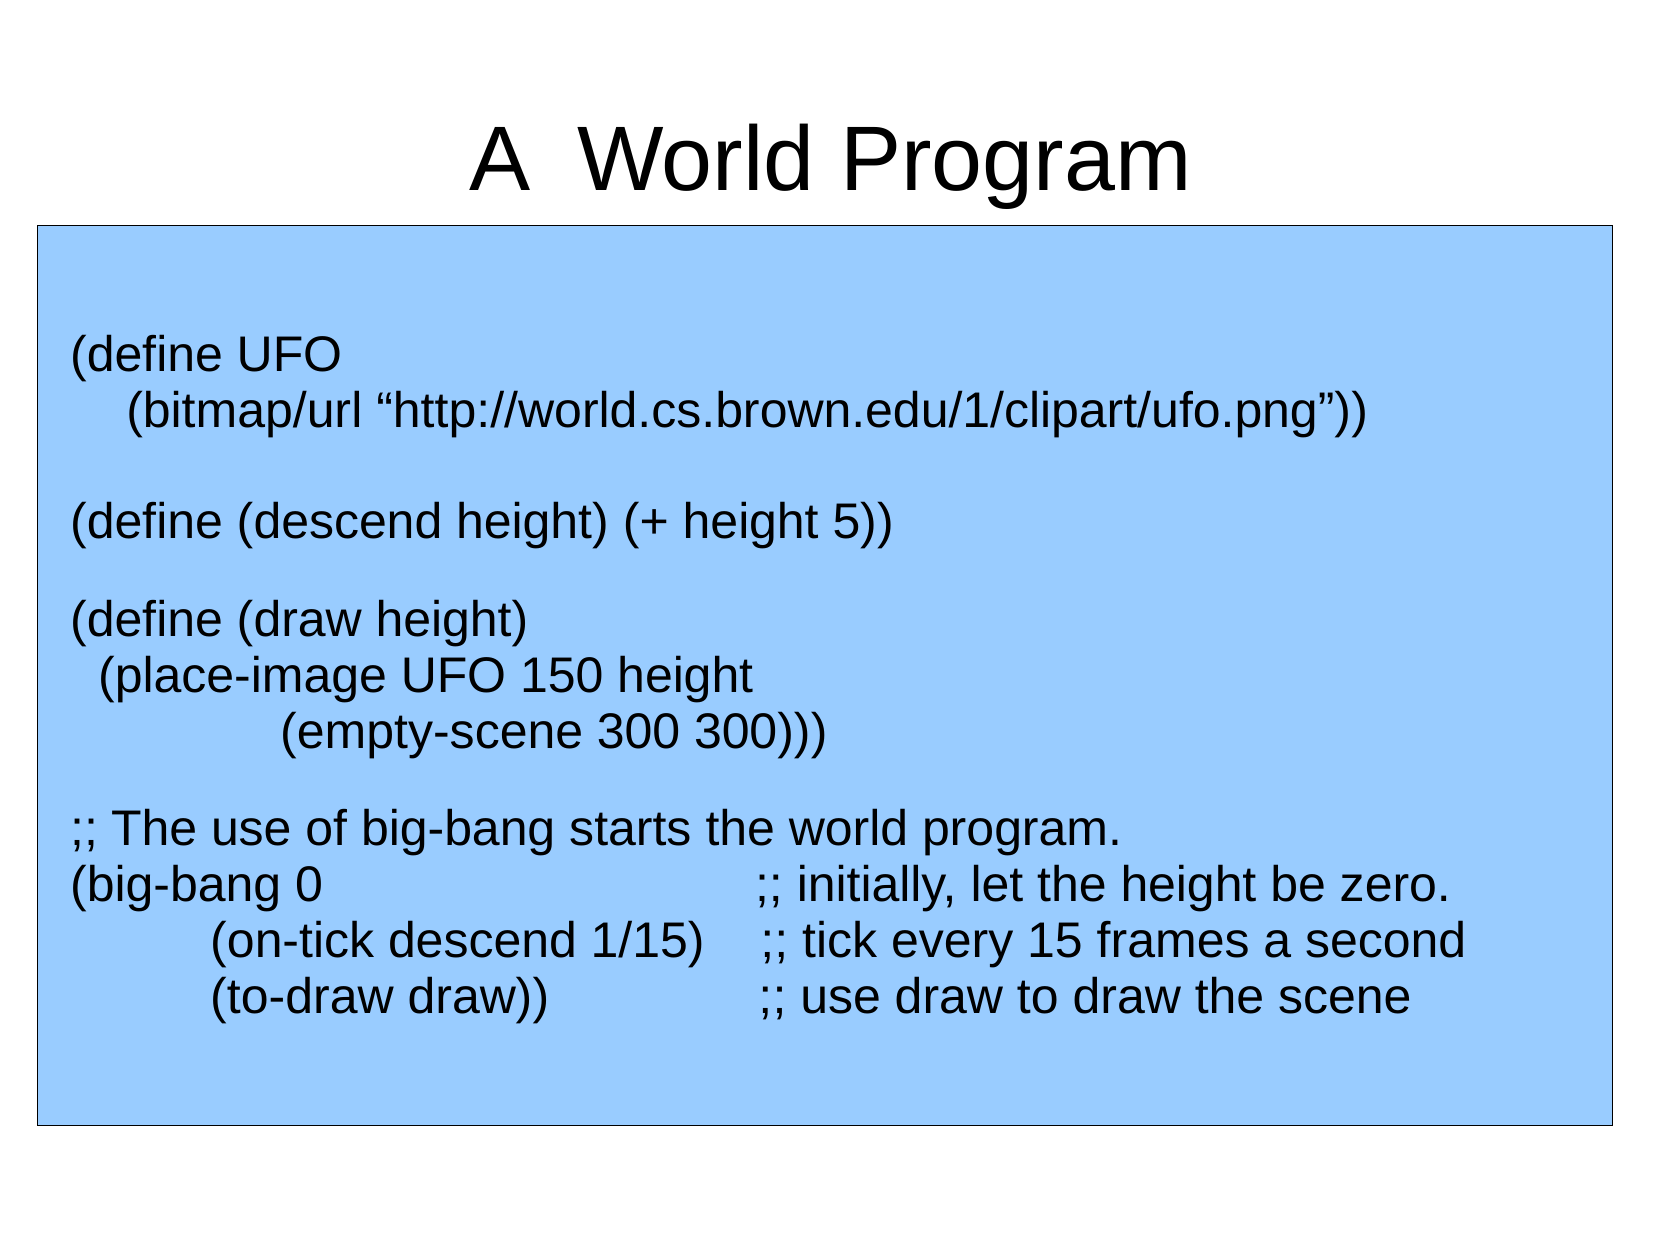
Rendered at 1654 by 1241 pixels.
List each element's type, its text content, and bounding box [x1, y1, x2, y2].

text_box (define UFO (bitmap/url “http://world.cs.brown.edu/1/clipart/ufo.png”)) (define (descend height) (+ height 5)) (define (draw height) (place-image UFO 150 height (empty-scene 300 300))) ;; The use of big-bang starts the world program. (big-bang 0 ;; initially, let the height be zero. (on-tick descend 1/15) ;; tick every 15 frames a second (to-draw draw)) ;; use draw to draw the scene [37, 225, 1613, 1126]
title A World Program [86, 55, 1576, 225]
